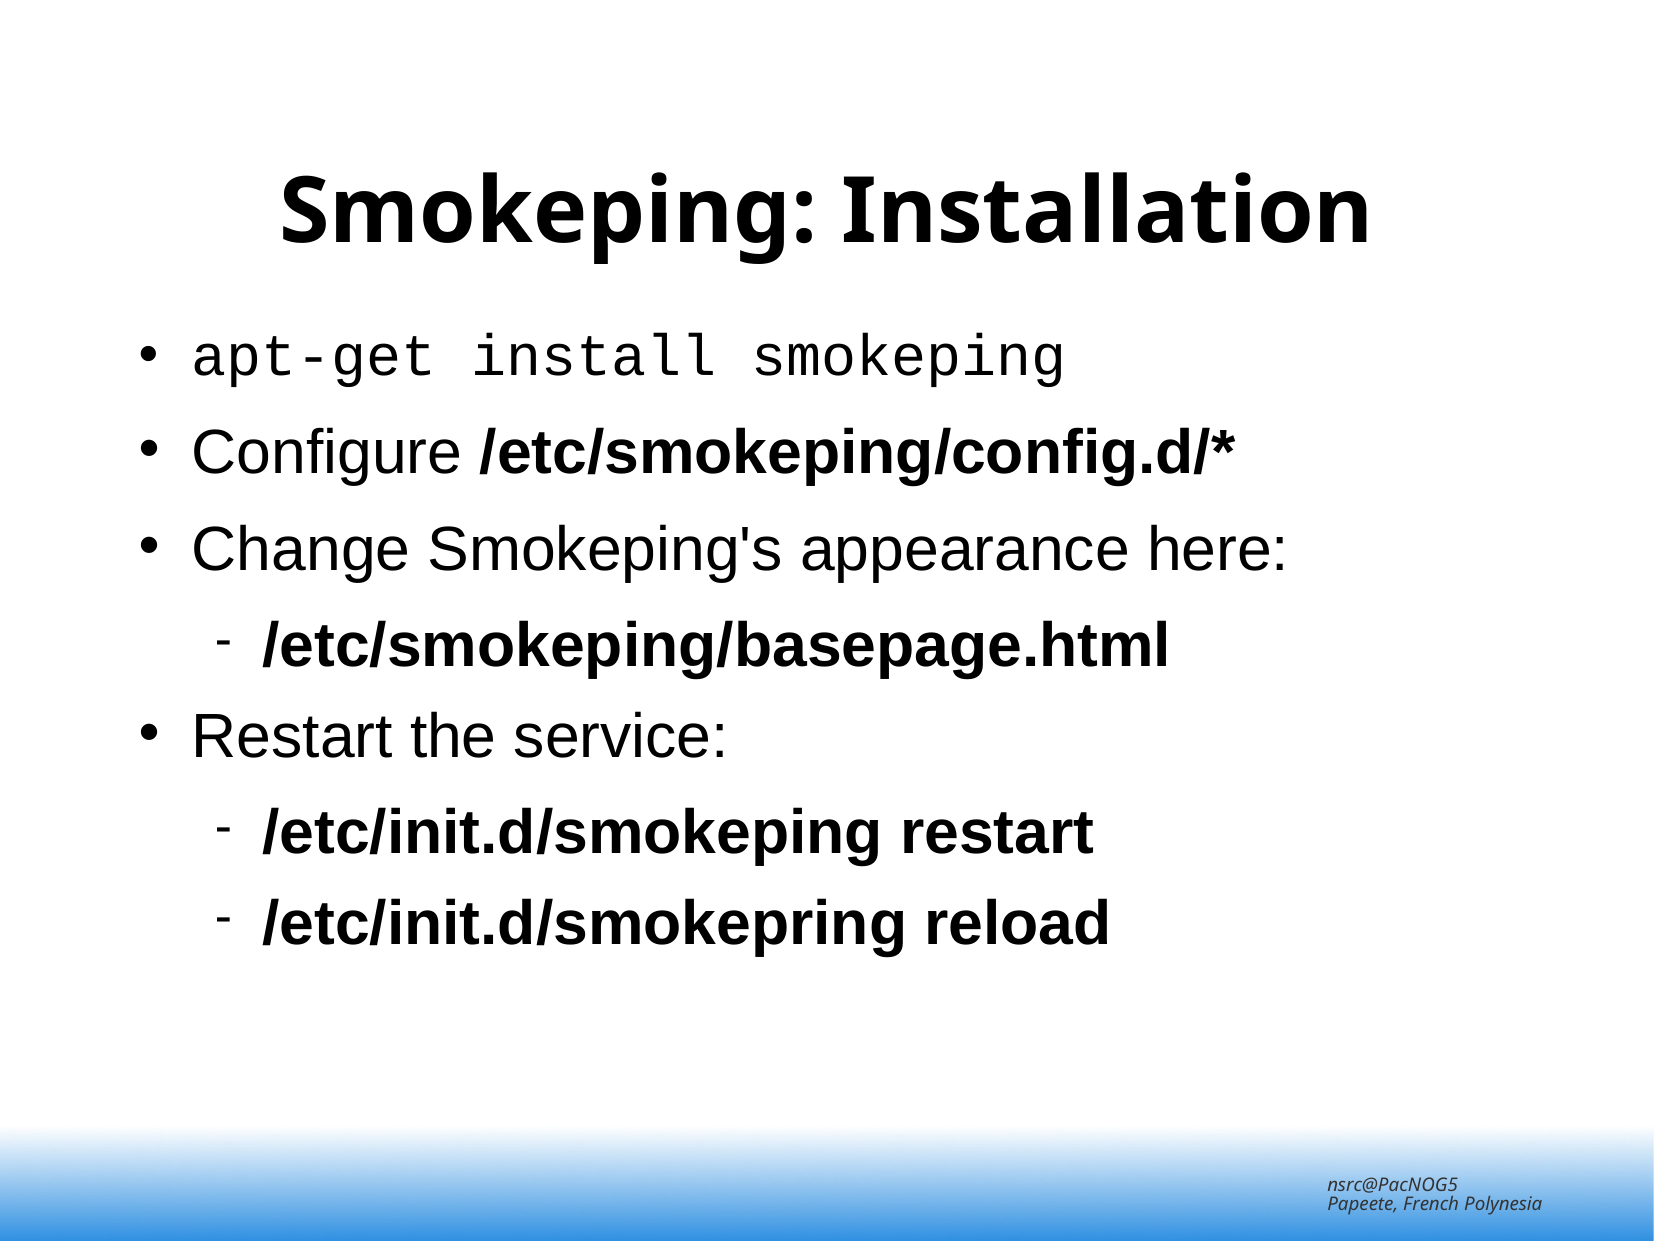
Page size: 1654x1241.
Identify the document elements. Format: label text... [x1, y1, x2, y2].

title Smokeping: Installation [121, 102, 1534, 311]
picture [0, 1124, 1654, 1241]
list apt-get install smokeping Configure /etc/smokeping/config.d/* Change Smokeping's appearance here: /etc/smokeping/basepage.html Restart the service: /etc/init.d/smokeping restart /etc/init.d/smokepring reload [121, 327, 1559, 1127]
